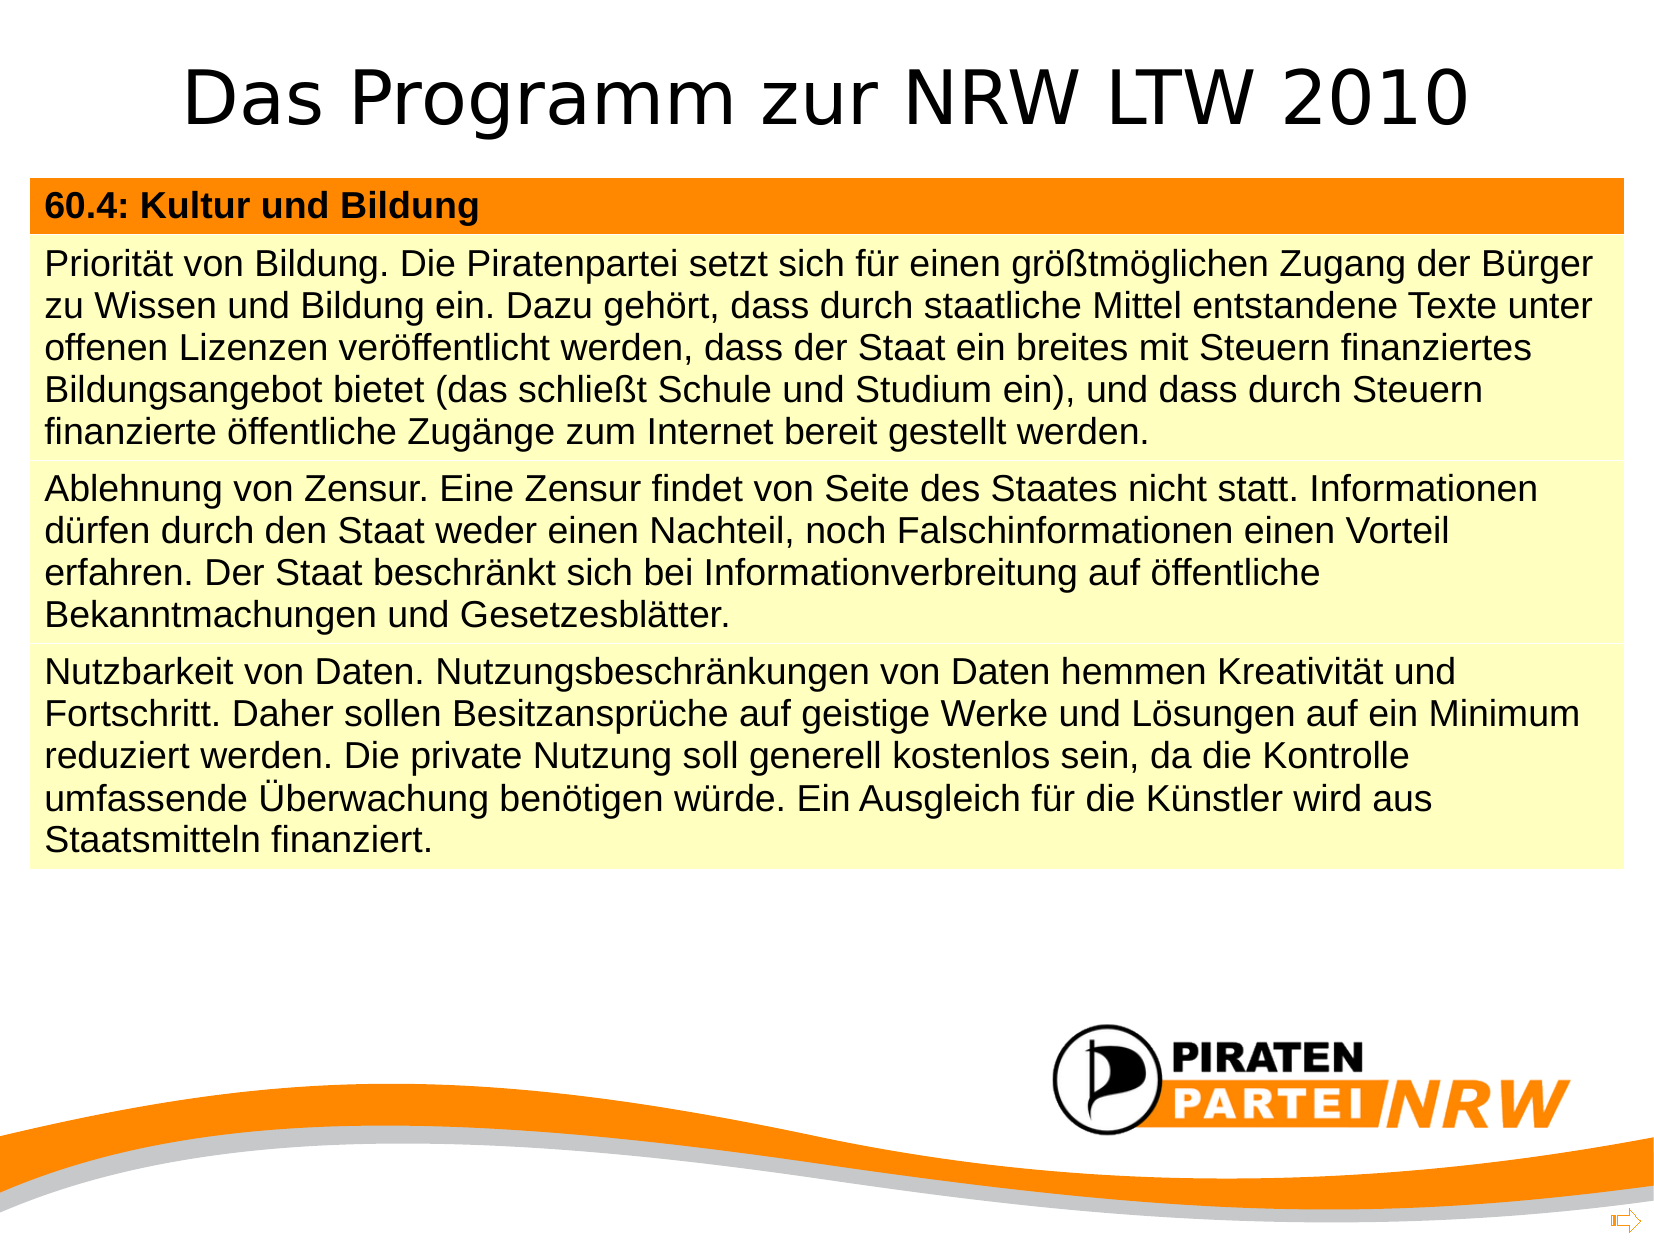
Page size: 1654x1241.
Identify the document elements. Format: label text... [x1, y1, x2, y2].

picture [1045, 1021, 1579, 1140]
table_cell Nutzbarkeit von Daten. Nutzungsbeschränkungen von Daten hemmen Kreativität und Fortschritt. Daher sollen Besitzansprüche auf geistige Werke und Lösungen auf ein Minimum reduziert werden. Die private Nutzung soll generell kostenlos sein, da die Kontrolle umfassende Überwachung benötigen würde. Ein Ausgleich für die Künstler wird aus Staatsmitteln finanziert. [30, 644, 1624, 869]
table_cell Ablehnung von Zensur. Eine Zensur findet von Seite des Staates nicht statt. Informationen dürfen durch den Staat weder einen Nachteil, noch Falschinformationen einen Vorteil erfahren. Der Staat beschränkt sich bei Informationverbreitung auf öffentliche Bekanntmachungen und Gesetzesblätter. [30, 461, 1624, 643]
title Das Programm zur NRW LTW 2010 [82, 54, 1571, 143]
table_header 60.4: Kultur und Bildung [30, 178, 1624, 234]
table_cell Priorität von Bildung. Die Piratenpartei setzt sich für einen größtmöglichen Zugang der Bürger zu Wissen und Bildung ein. Dazu gehört, dass durch staatliche Mittel entstandene Texte unter offenen Lizenzen veröffentlicht werden, dass der Staat ein breites mit Steuern finanziertes Bildungsangebot bietet (das schließt Schule und Studium ein), und dass durch Steuern finanzierte öffentliche Zugänge zum Internet bereit gestellt werden. [30, 235, 1624, 460]
